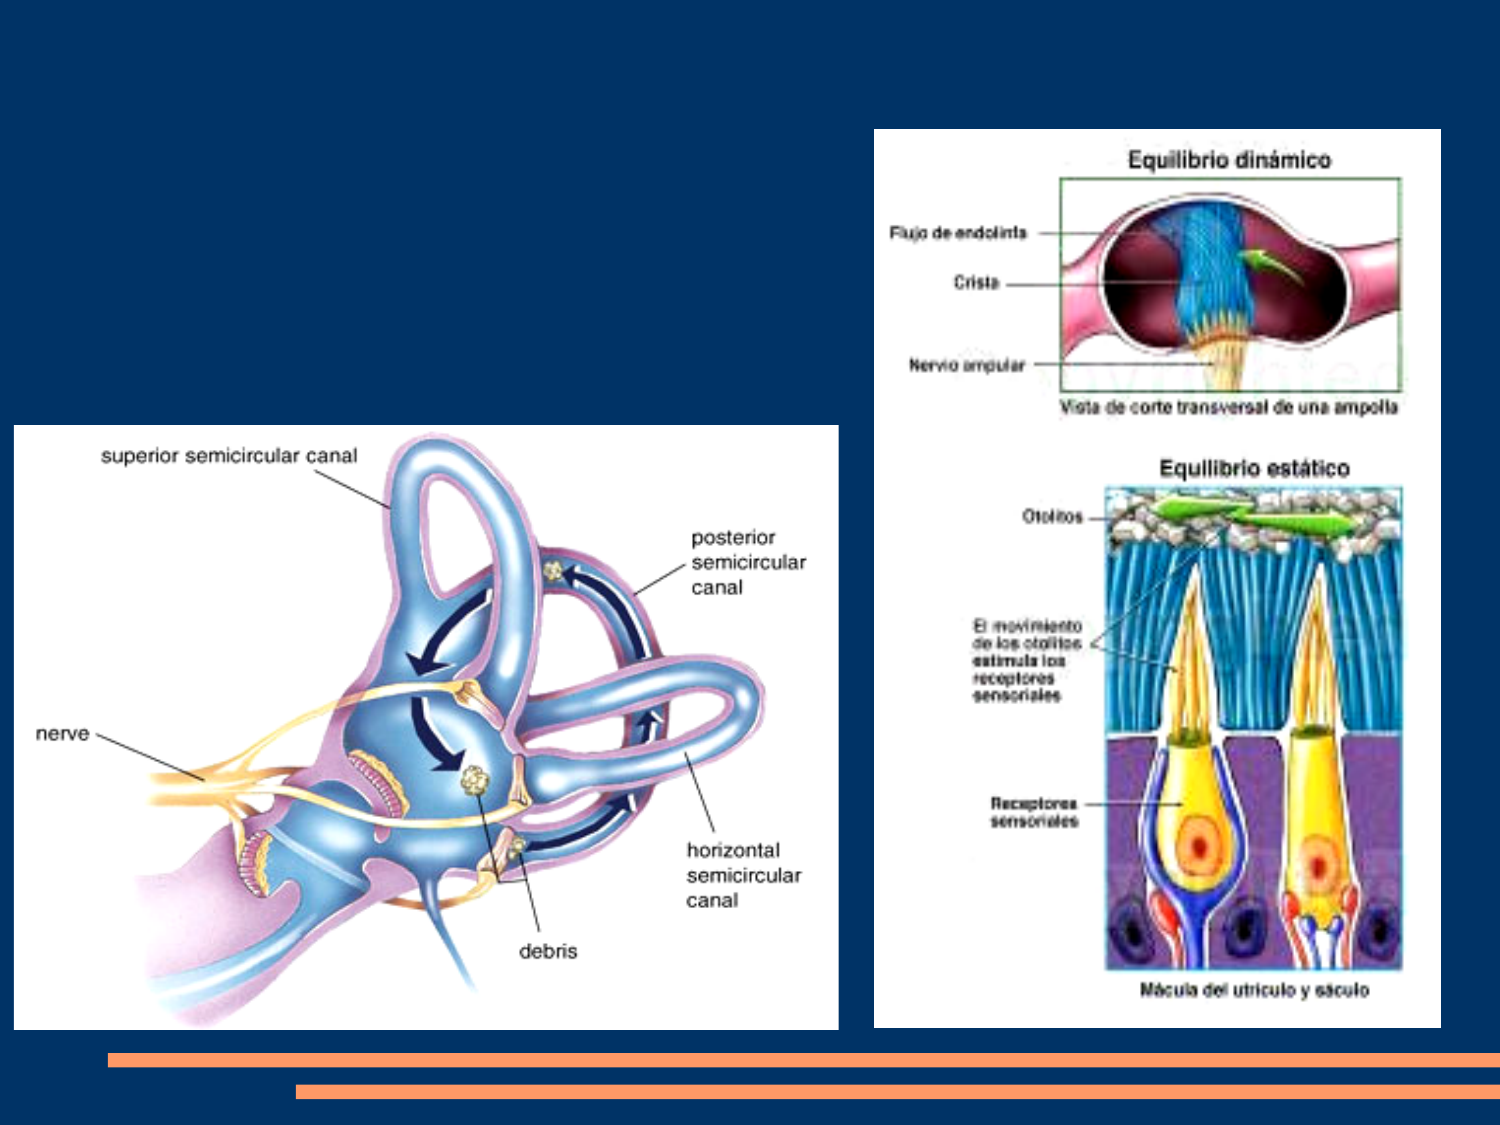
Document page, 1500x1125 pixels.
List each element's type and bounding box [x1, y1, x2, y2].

picture [13, 425, 839, 1030]
picture [874, 129, 1441, 1028]
